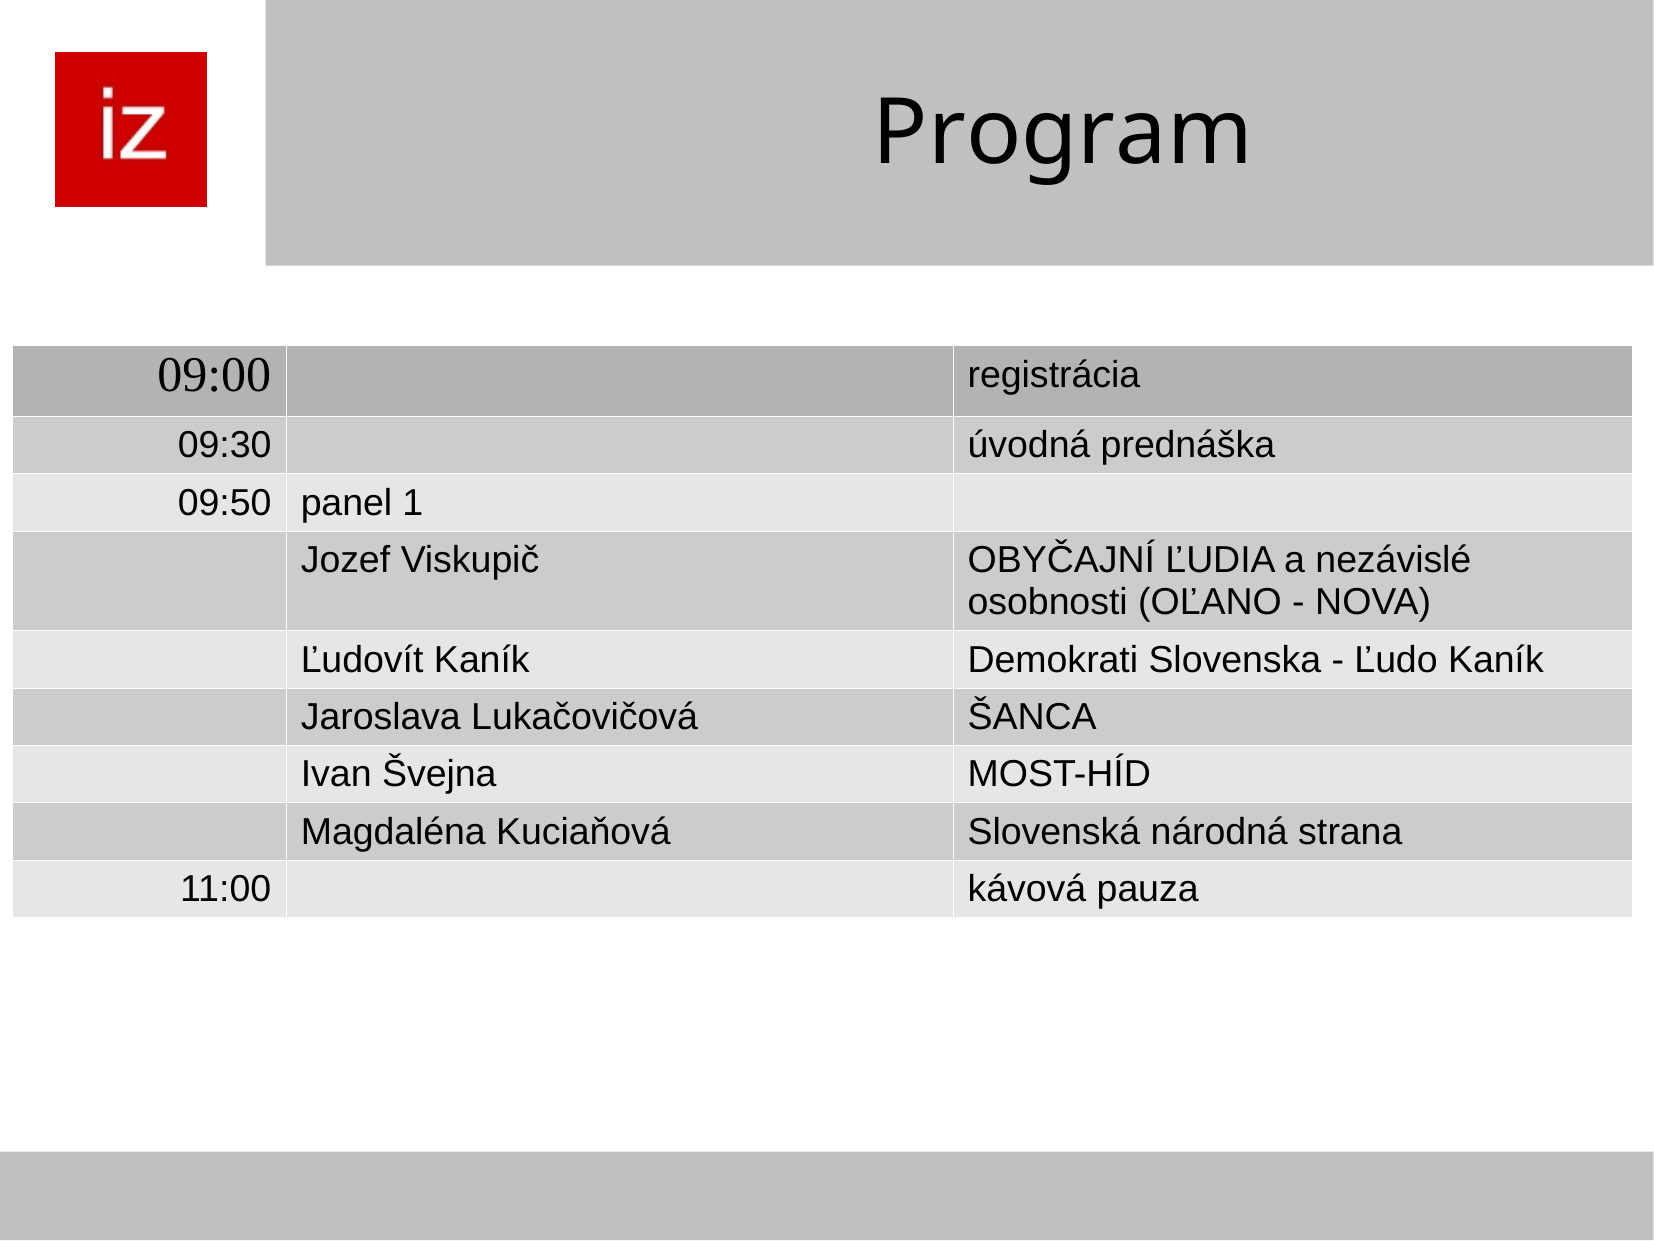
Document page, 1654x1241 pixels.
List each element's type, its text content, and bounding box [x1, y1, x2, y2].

table_cell úvodná prednáška [954, 417, 1632, 473]
title Program [561, 29, 1565, 237]
table_cell MOST-HÍD [954, 746, 1632, 802]
table_cell Jaroslava Lukačovičová [287, 689, 953, 745]
table_cell ŠANCA [954, 689, 1632, 745]
table_cell kávová pauza [954, 861, 1632, 917]
picture [55, 52, 207, 207]
table_cell Slovenská národná strana [954, 803, 1632, 860]
table_cell OBYČAJNÍ ĽUDIA a nezávislé osobnosti (OĽANO - NOVA) [954, 532, 1632, 630]
table_cell [954, 474, 1632, 531]
table_header [287, 346, 953, 416]
table_cell panel 1 [287, 474, 953, 531]
table_header registrácia [954, 346, 1632, 416]
table_cell Demokrati Slovenska - Ľudo Kaník [954, 631, 1632, 688]
table_cell [287, 417, 953, 473]
table_header 09:00 [13, 346, 286, 416]
table_cell 09:30 [13, 417, 286, 473]
table_cell [13, 689, 286, 745]
table_cell Jozef Viskupič [287, 532, 953, 630]
table_cell [13, 746, 286, 802]
table_cell [13, 631, 286, 688]
table_cell 09:50 [13, 474, 286, 531]
table_cell Magdaléna Kuciaňová [287, 803, 953, 860]
table_cell Ivan Švejna [287, 746, 953, 802]
table_cell Ľudovít Kaník [287, 631, 953, 688]
table_cell [13, 803, 286, 860]
table_cell [287, 861, 953, 917]
table_cell [13, 532, 286, 630]
table_cell 11:00 [13, 861, 286, 917]
